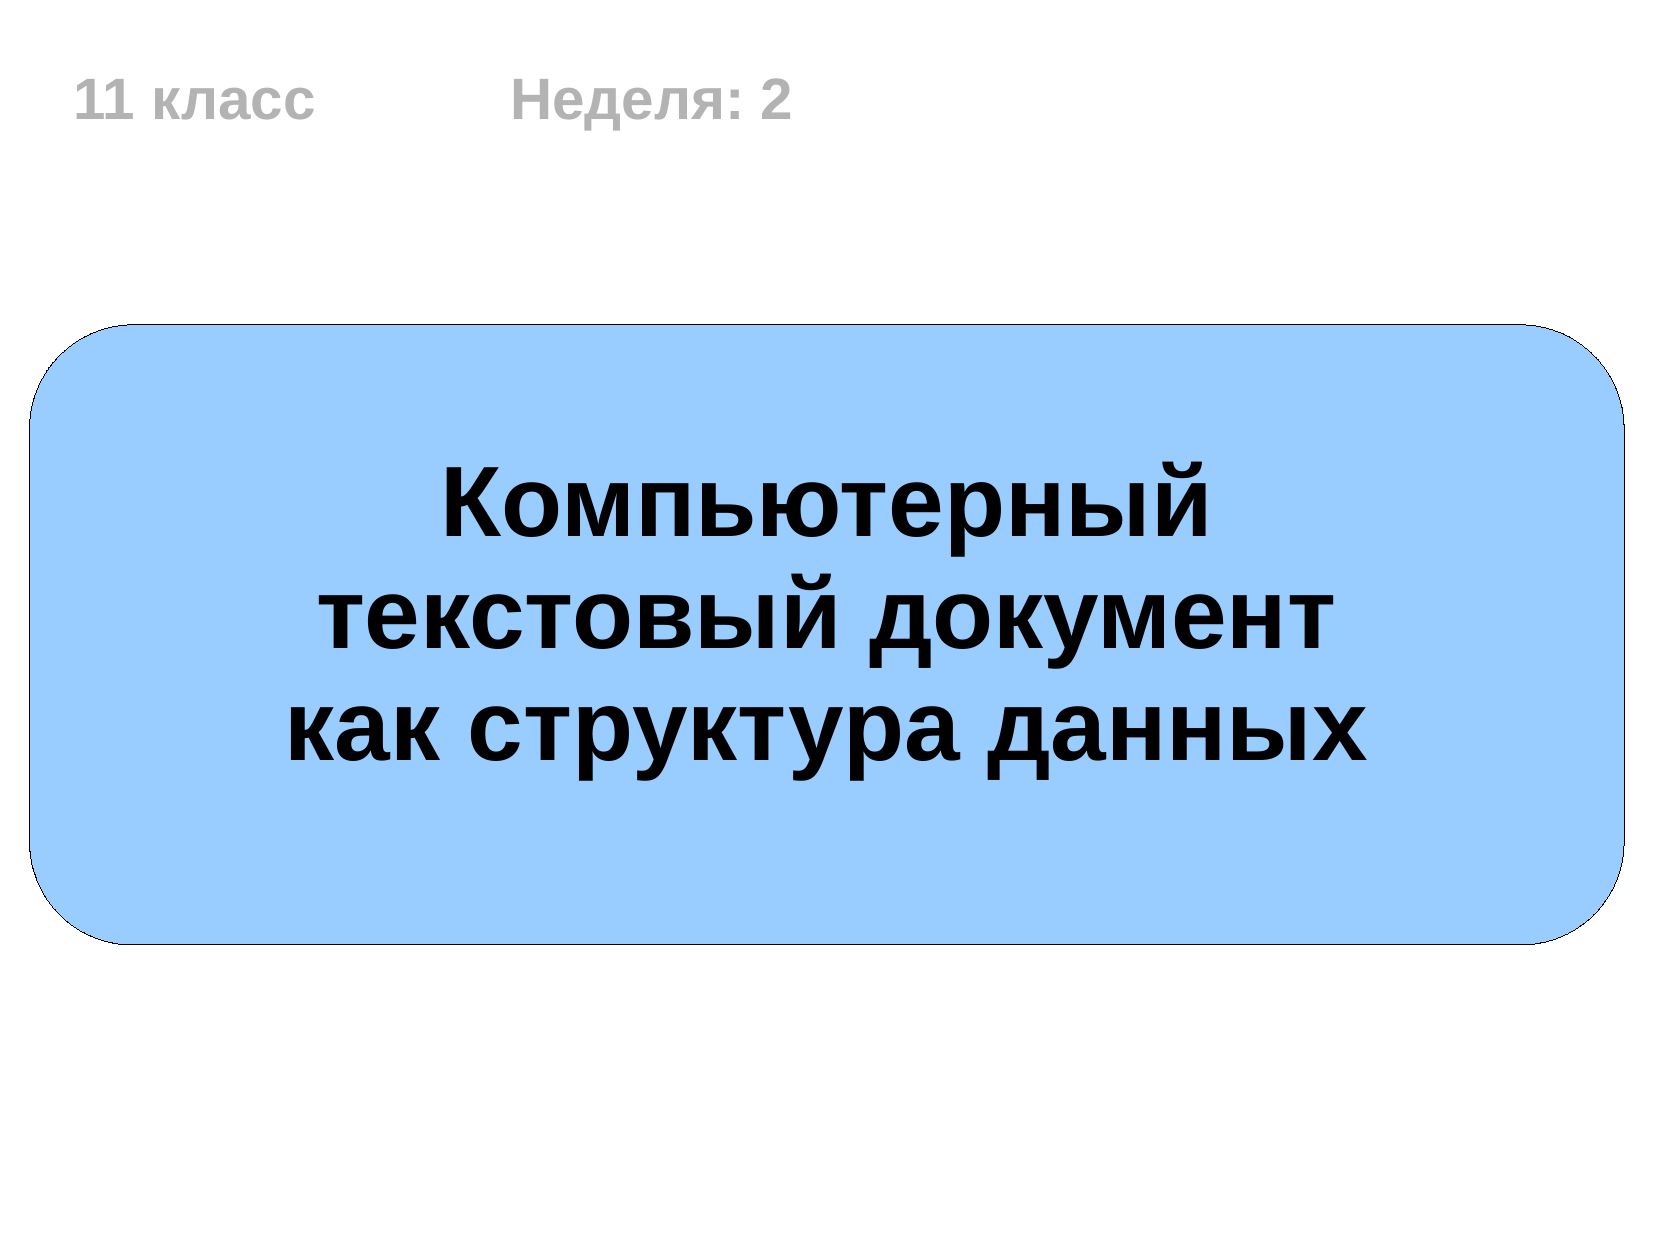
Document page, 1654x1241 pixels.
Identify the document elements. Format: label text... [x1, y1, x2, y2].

text_box Компьютерный текстовый документ как структура данных [29, 324, 1625, 945]
text_box 11 класс Неделя: 2 [59, 59, 1034, 141]
